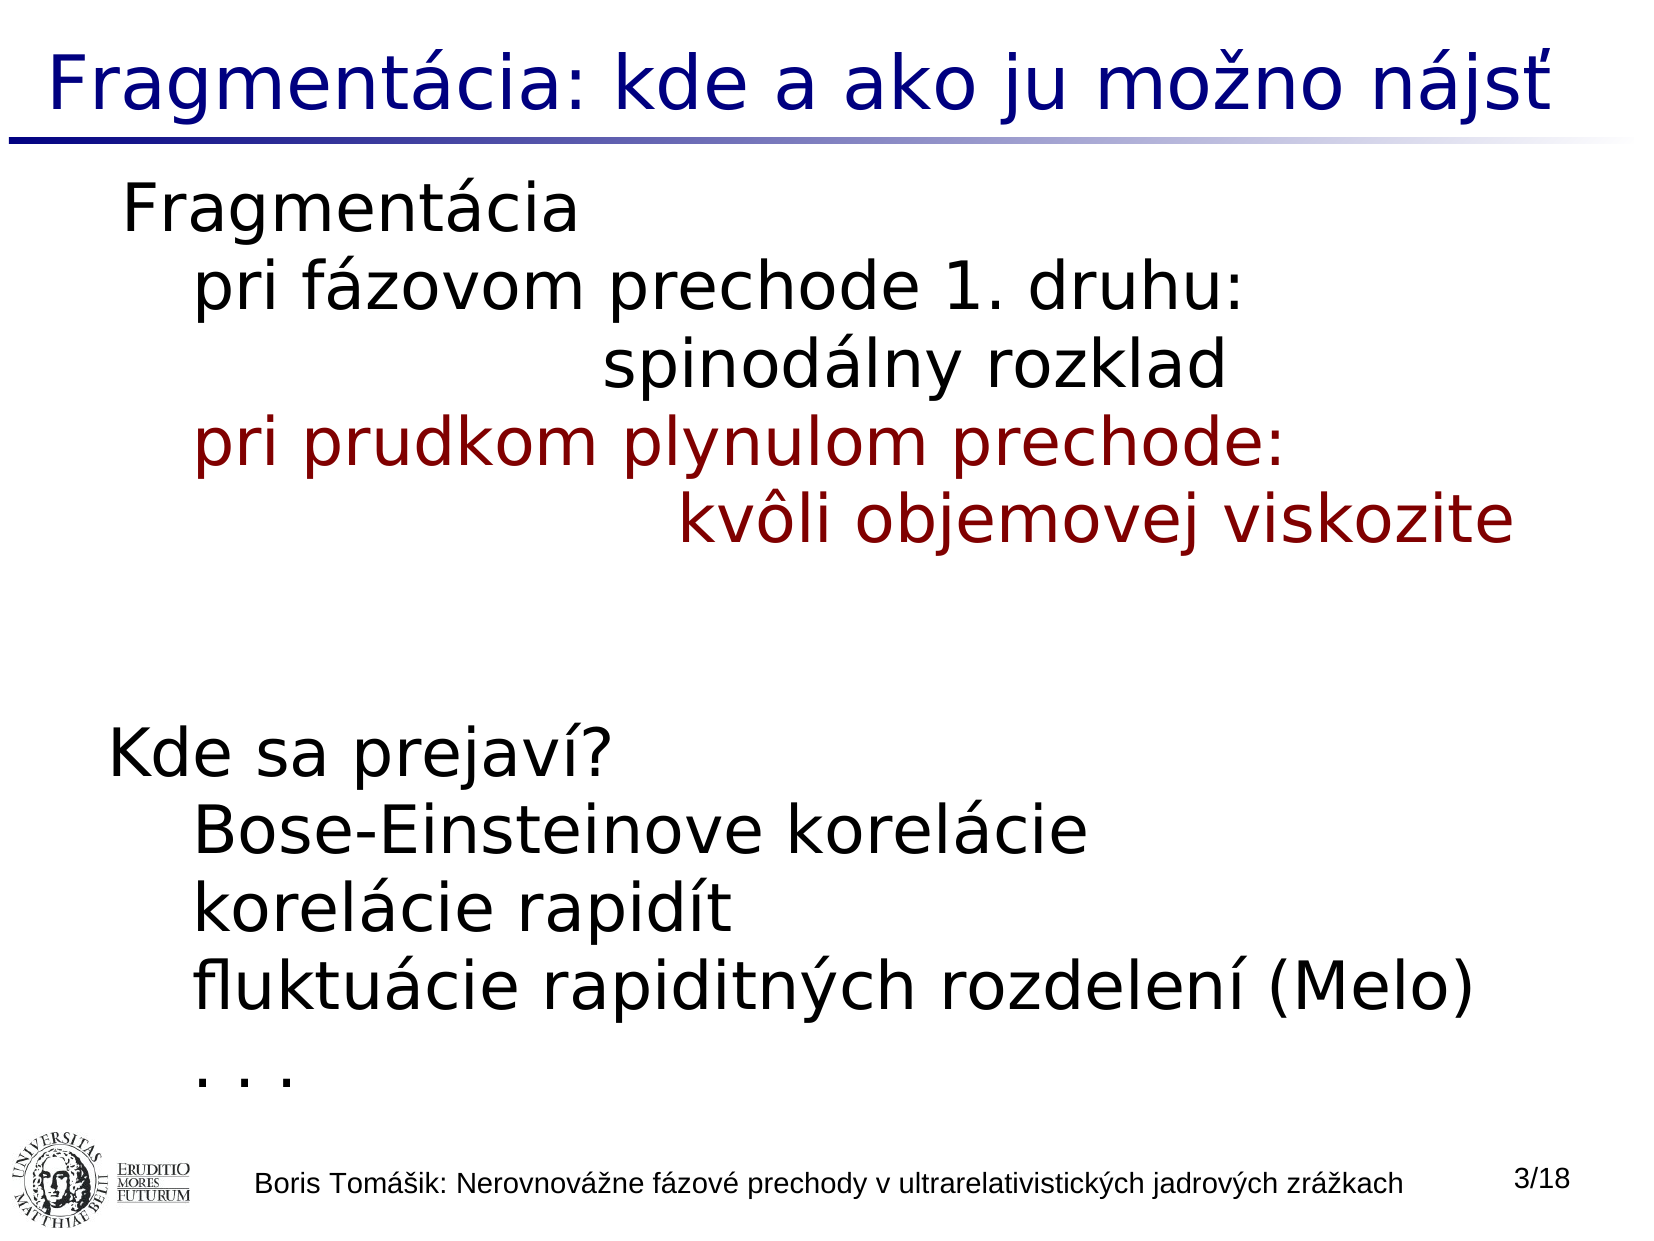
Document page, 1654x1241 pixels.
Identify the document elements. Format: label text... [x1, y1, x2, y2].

subtitle Fragmentácia pri fázovom prechode 1. druhu: spinodálny rozklad pri prudkom plynulom prechode: kvôli objemovej viskozite Kde sa prejaví? Bose-Einsteinove korelácie korelácie rapidít fluktuácie rapiditných rozdelení (Melo) . . . [85, 164, 1574, 1109]
title Fragmentácia: kde a ako ju možno nájsť [46, 17, 1581, 149]
picture [12, 1132, 190, 1228]
